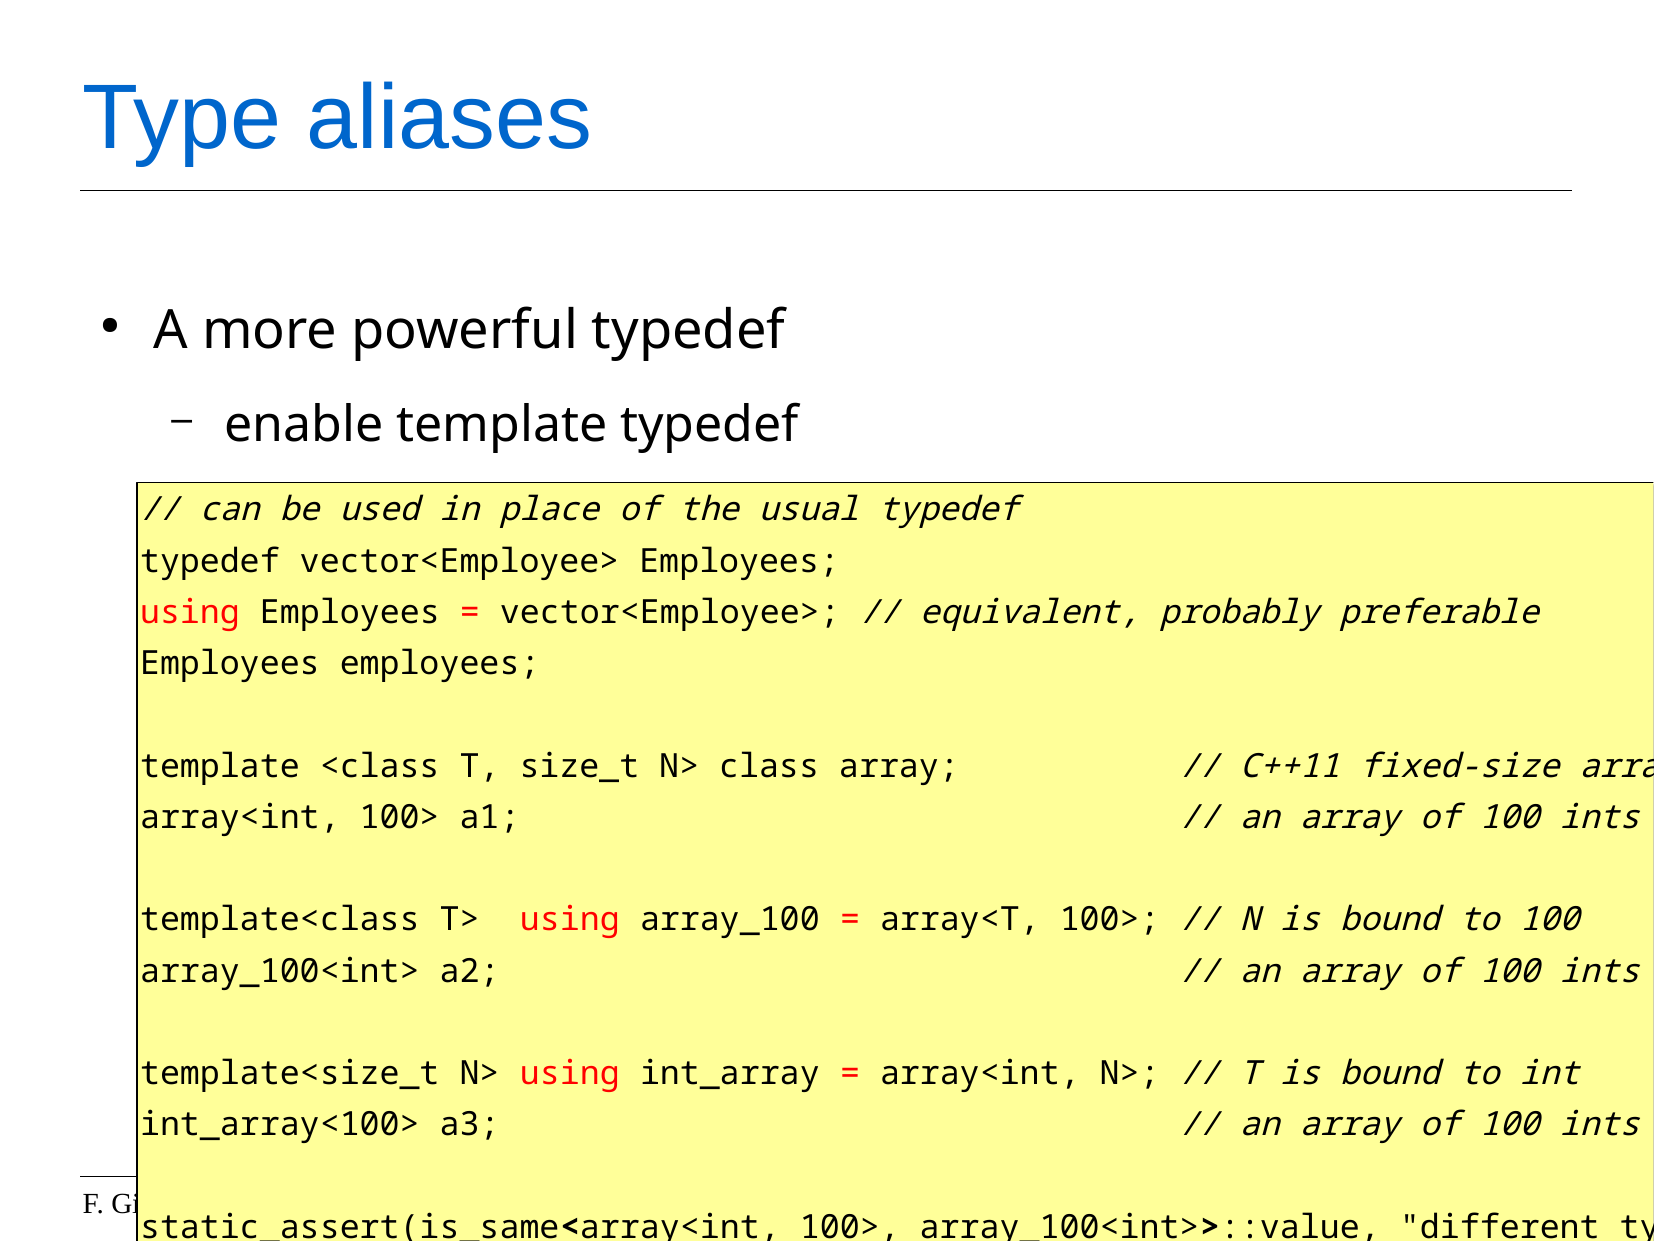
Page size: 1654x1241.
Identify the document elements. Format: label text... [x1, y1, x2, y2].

text_box // can be used in place of the usual typedef typedef vector<Employee> Employees; using Employees = vector<Employee>; // equivalent, probably preferable Employees employees; template <class T, size_t N> class array; // C++11 fixed-size array array<int, 100> a1; // an array of 100 ints template<class T> using array_100 = array<T, 100>; // N is bound to 100 array_100<int> a2; // an array of 100 ints template<size_t N> using int_array = array<int, N>; // T is bound to int int_array<100> a3; // an array of 100 ints static_assert(is_same<array<int, 100>, array_100<int>>::value, "different types"); static_assert(is_same<array<int, 100>, int_array<100>>::value, "different types"); [136, 482, 1654, 1241]
list A more powerful typedef enable template typedef [82, 290, 1571, 481]
title Type aliases [82, 49, 1571, 184]
